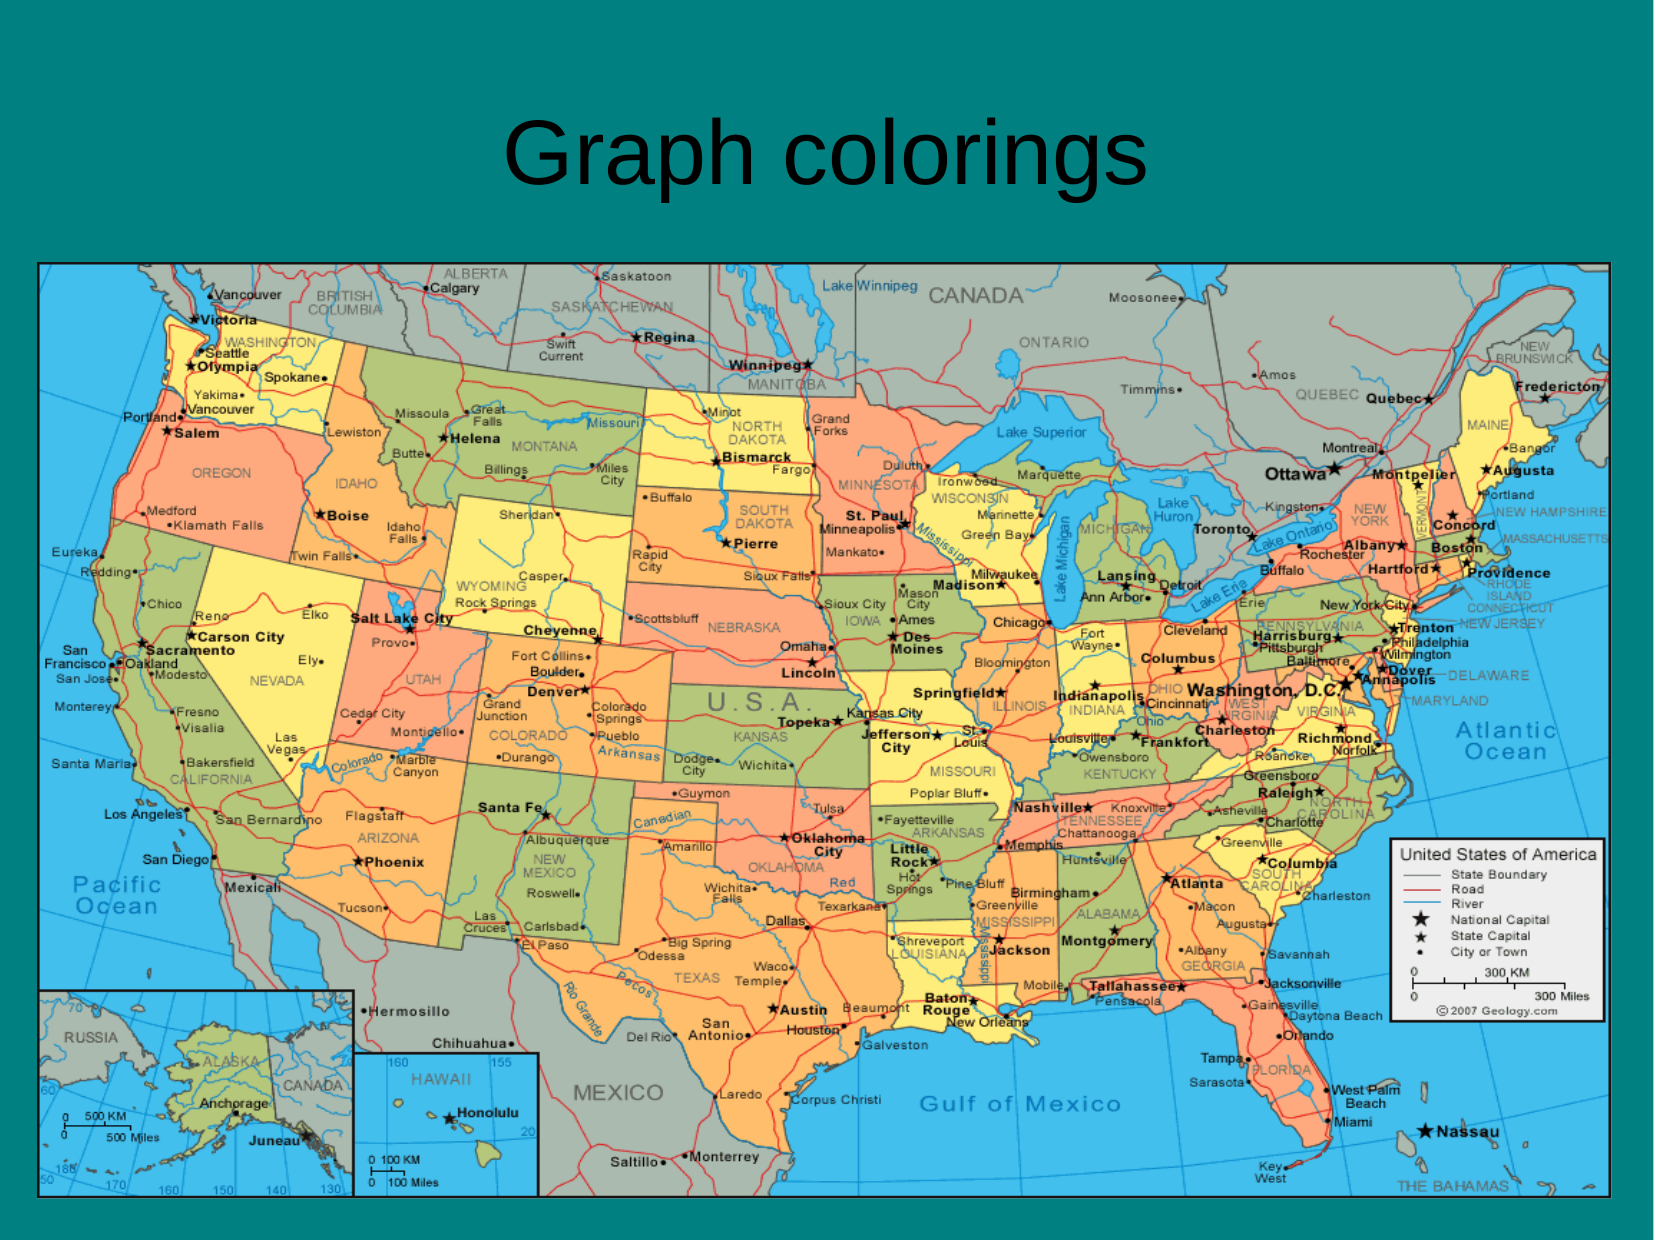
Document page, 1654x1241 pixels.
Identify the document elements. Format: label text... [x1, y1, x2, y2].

title Graph colorings [82, 56, 1571, 250]
picture [37, 262, 1613, 1201]
